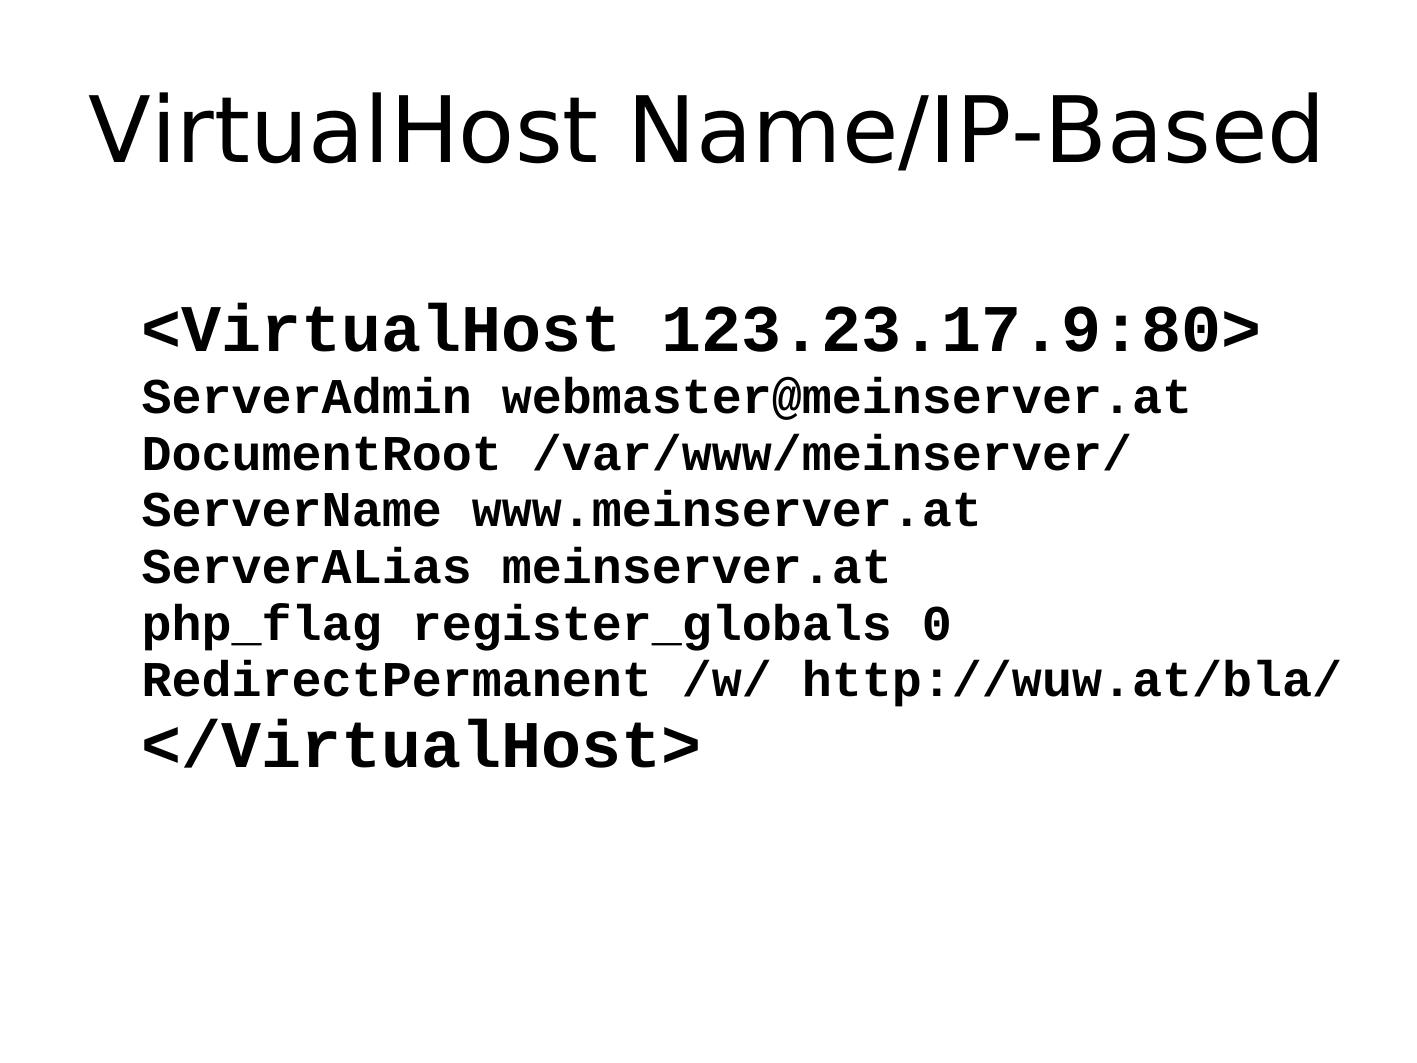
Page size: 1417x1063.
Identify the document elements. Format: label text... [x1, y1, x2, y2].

title VirtualHost Name/IP-Based [70, 49, 1346, 213]
list <VirtualHost 123.23.17.9:80> ServerAdmin webmaster@meinserver.at DocumentRoot /var/www/meinserver/ ServerName www.meinserver.at ServerALias meinserver.at php_flag register_globals 0 RedirectPermanent /w/ http://wuw.at/bla/ </VirtualHost> [70, 248, 1346, 942]
